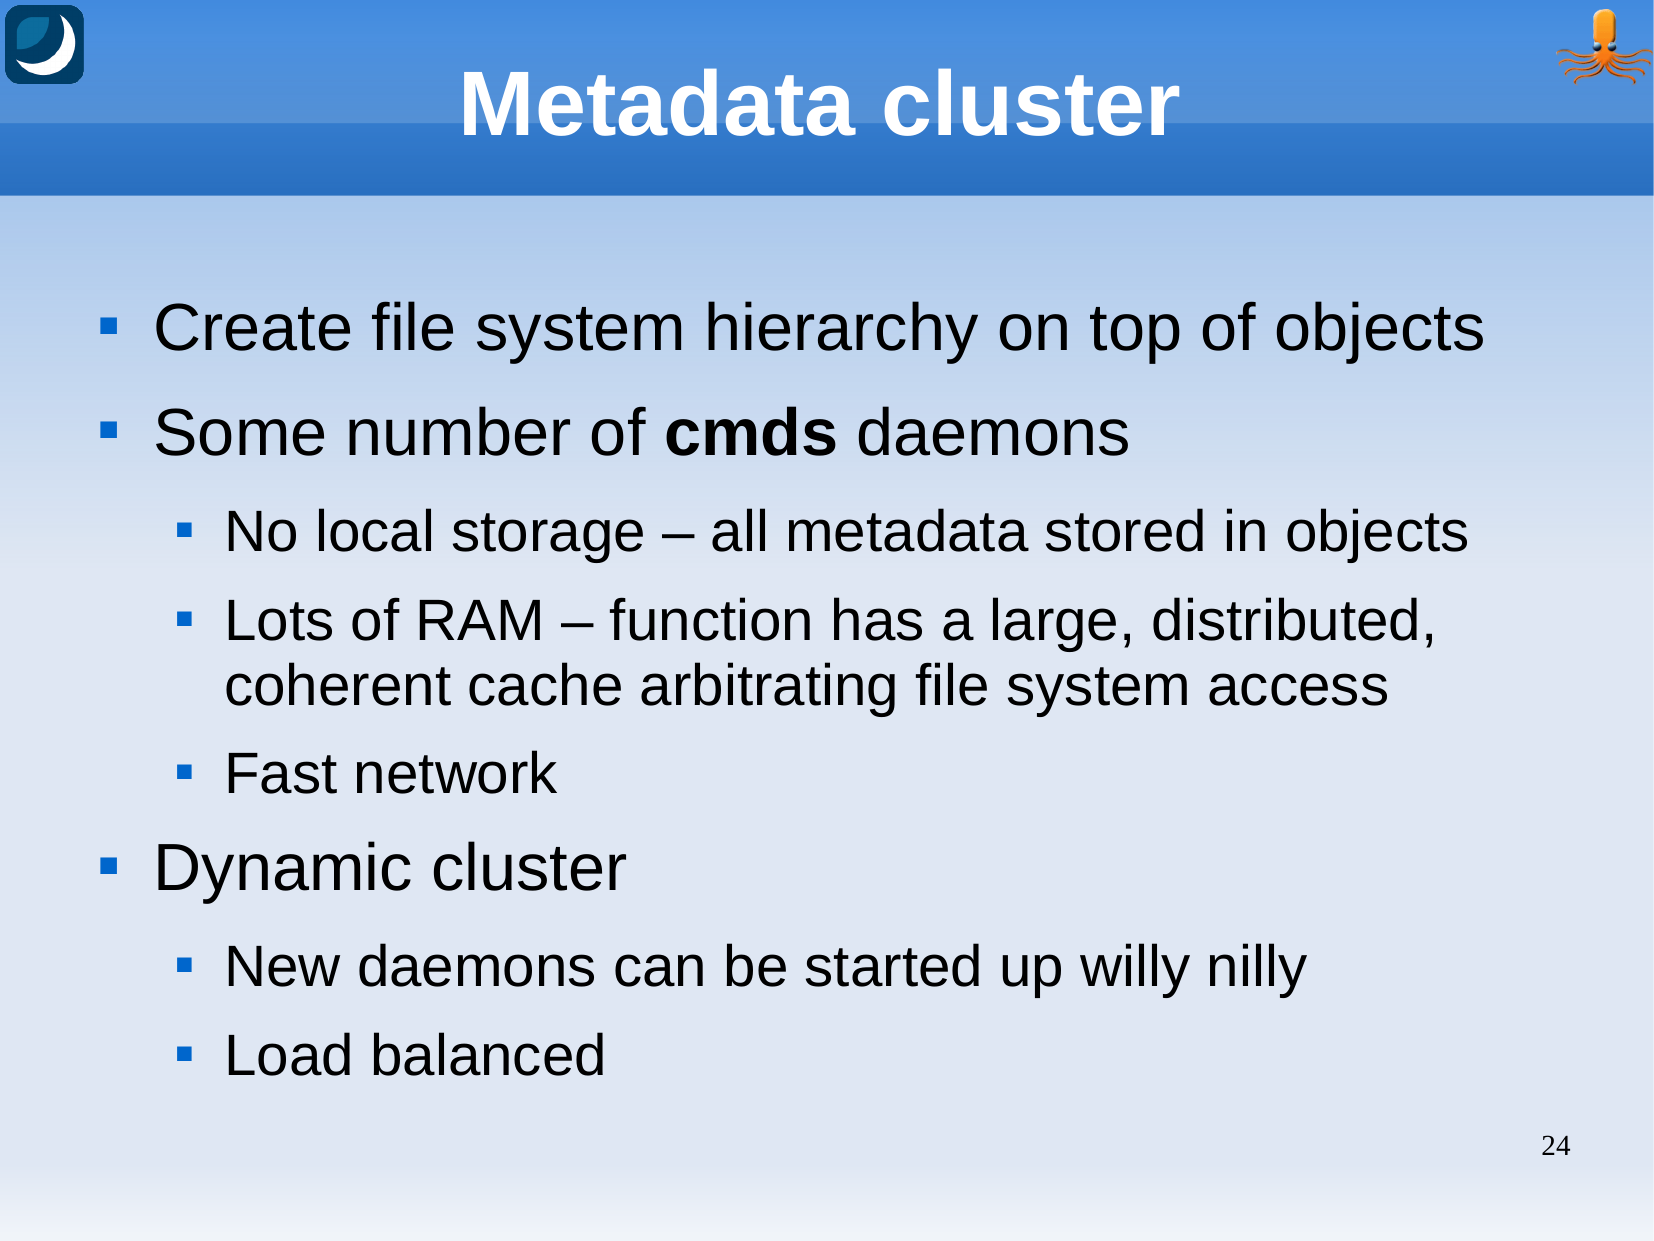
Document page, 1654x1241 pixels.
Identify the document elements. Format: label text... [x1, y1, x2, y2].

list Create file system hierarchy on top of objects Some number of cmds daemons No local storage – all metadata stored in objects Lots of RAM – function has a large, distributed, coherent cache arbitrating file system access Fast network Dynamic cluster New daemons can be started up willy nilly Load balanced [82, 290, 1571, 1094]
title Metadata cluster [76, 7, 1565, 200]
picture [0, 0, 1654, 1241]
